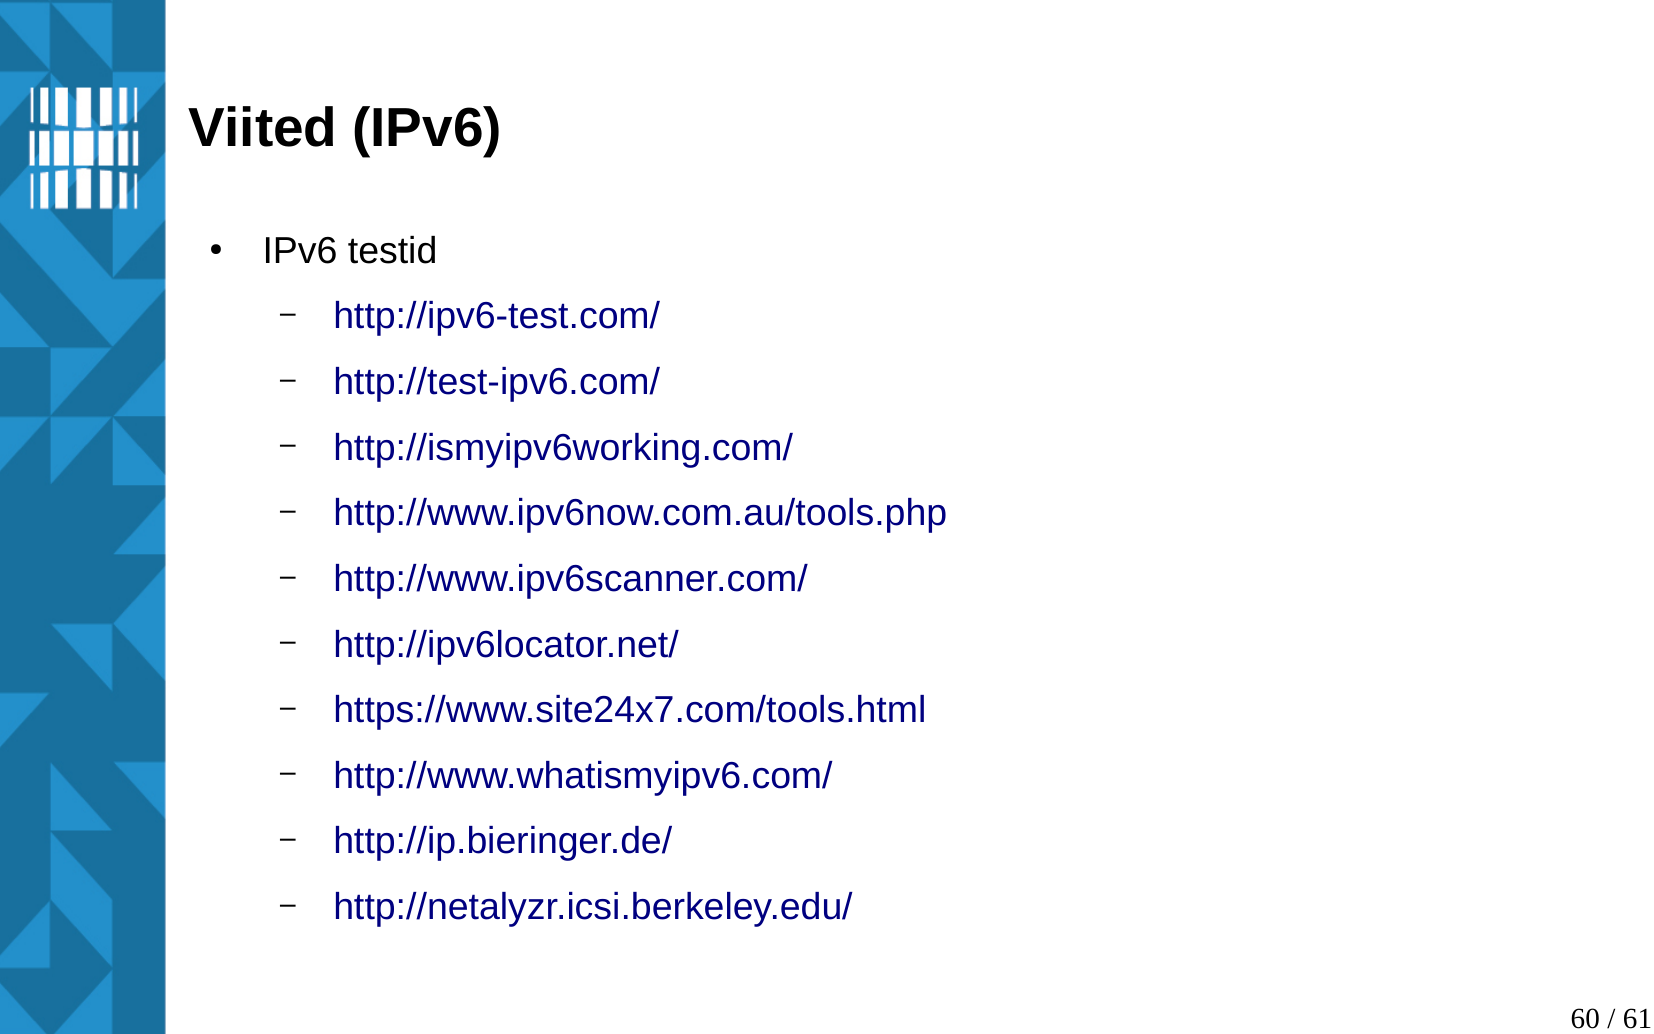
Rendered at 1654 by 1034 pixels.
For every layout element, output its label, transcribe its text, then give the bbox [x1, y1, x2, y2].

list IPv6 testid http://ipv6-test.com/ http://test-ipv6.com/ http://ismyipv6working.com/ http://www.ipv6now.com.au/tools.php http://www.ipv6scanner.com/ http://ipv6locator.net/ https://www.site24x7.com/tools.html http://www.whatismyipv6.com/ http://ip.bieringer.de/ http://netalyzr.icsi.berkeley.edu/ [191, 229, 1565, 1004]
title Viited (IPv6) [188, 41, 1495, 214]
